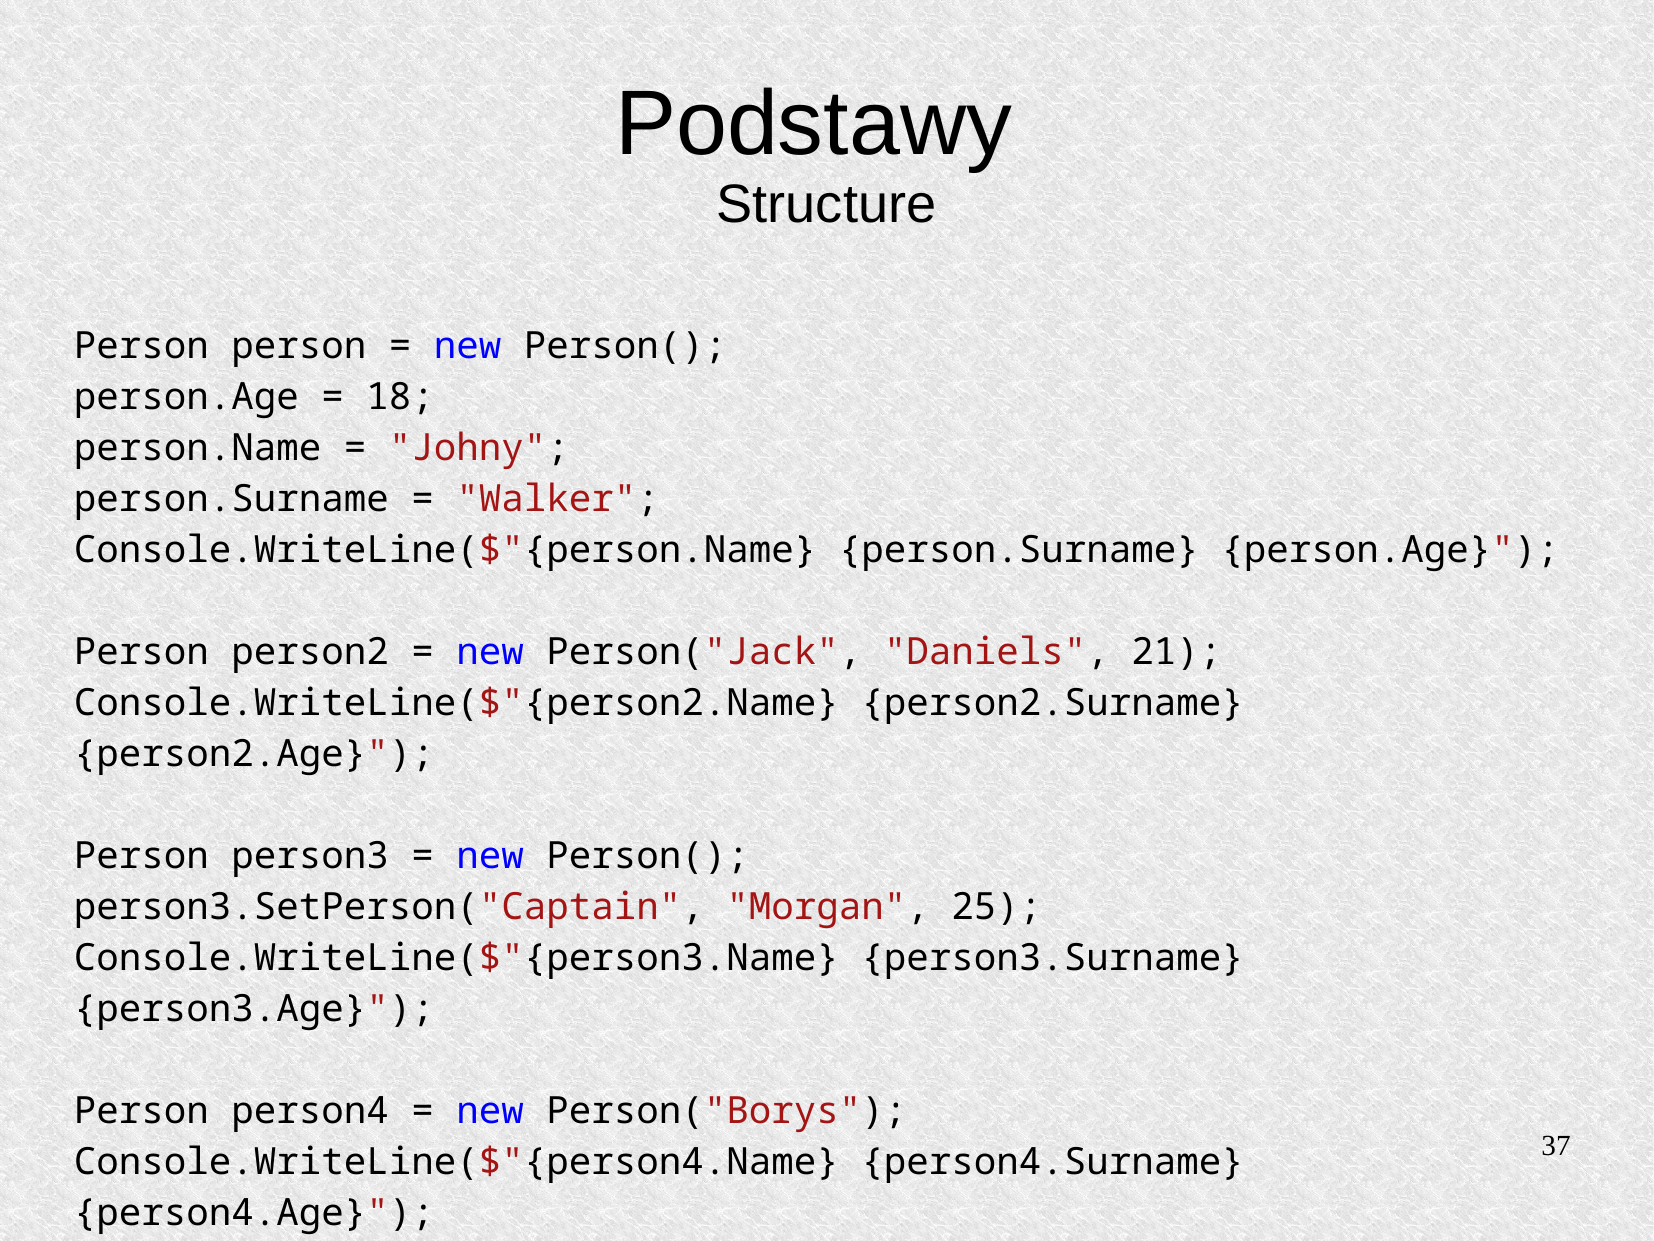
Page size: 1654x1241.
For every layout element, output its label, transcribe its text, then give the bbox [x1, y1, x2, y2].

text_box Person person = new Person(); person.Age = 18; person.Name = "Johny"; person.Surname = "Walker"; Console.WriteLine($"{person.Name} {person.Surname} {person.Age}"); Person person2 = new Person("Jack", "Daniels", 21); Console.WriteLine($"{person2.Name} {person2.Surname} {person2.Age}"); Person person3 = new Person(); person3.SetPerson("Captain", "Morgan", 25); Console.WriteLine($"{person3.Name} {person3.Surname} {person3.Age}"); Person person4 = new Person("Borys"); Console.WriteLine($"{person4.Name} {person4.Surname} {person4.Age}"); [59, 310, 1595, 889]
title Podstawy Structure [82, 49, 1571, 257]
picture [0, 0, 1654, 1241]
